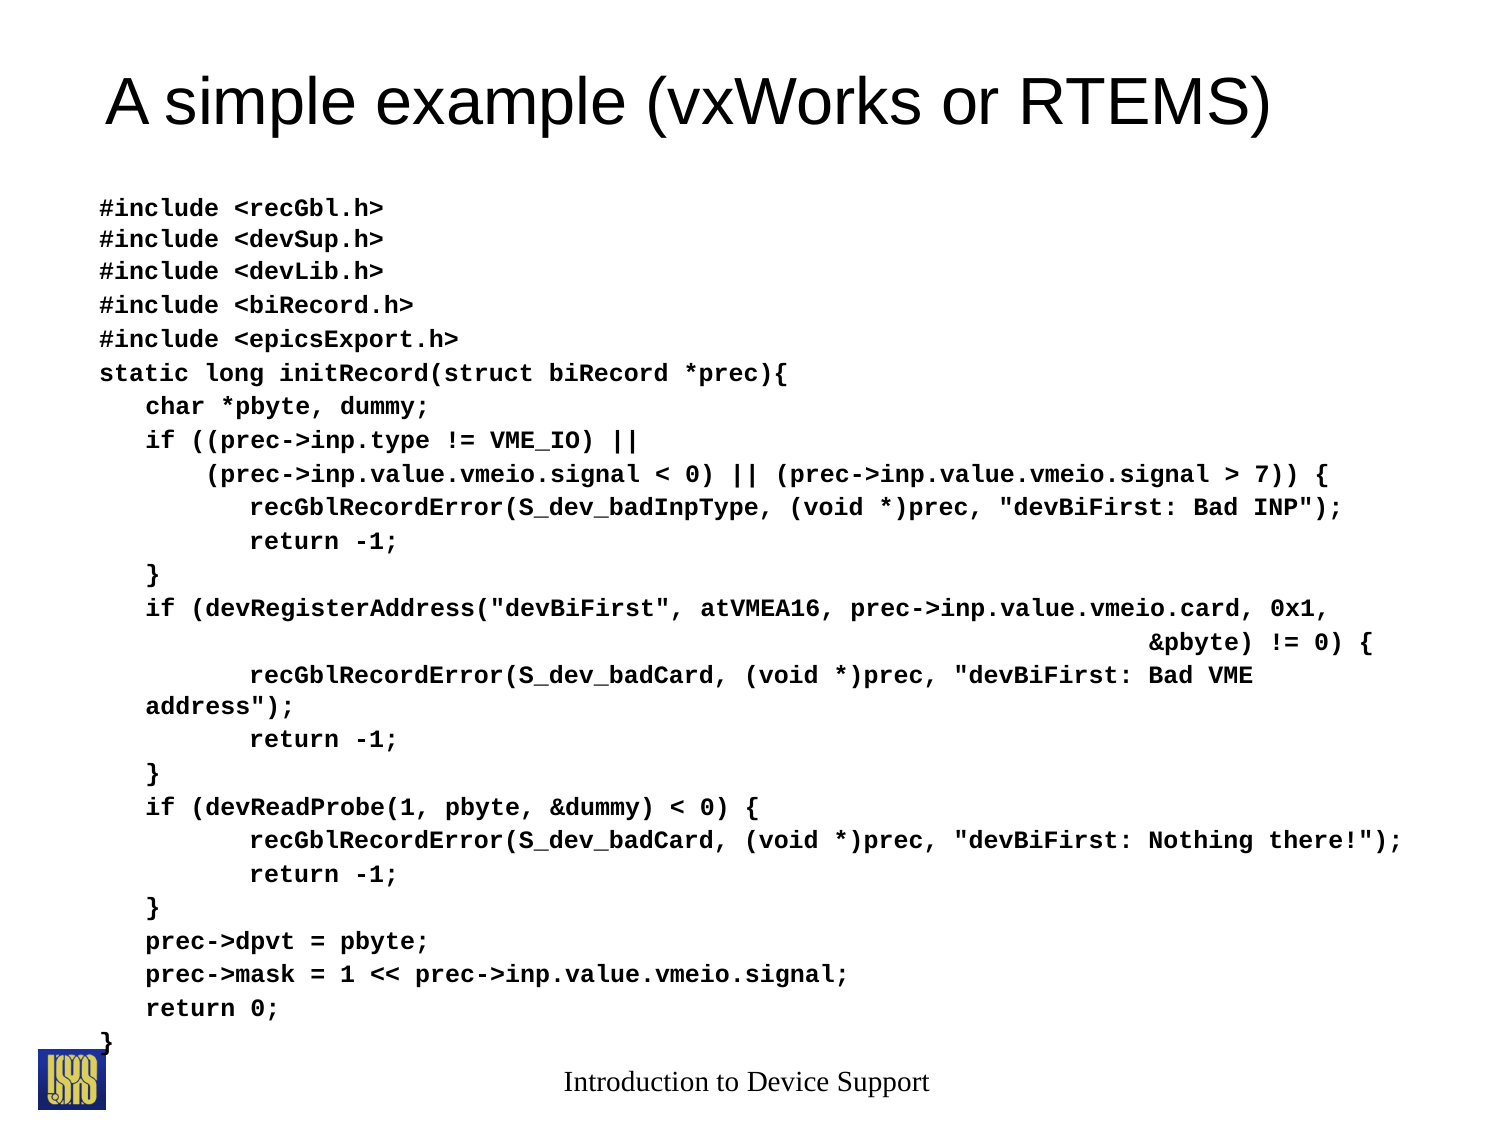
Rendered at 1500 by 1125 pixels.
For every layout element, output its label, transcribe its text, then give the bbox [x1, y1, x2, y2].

picture [38, 1049, 106, 1110]
list #include <recGbl.h> #include <devSup.h> #include <devLib.h> #include <biRecord.h> #include <epicsExport.h> static long initRecord(struct biRecord *prec){ char *pbyte, dummy; if ((prec->inp.type != VME_IO) || (prec->inp.value.vmeio.signal < 0) || (prec->inp.value.vmeio.signal > 7)) { recGblRecordError(S_dev_badInpType, (void *)prec, "devBiFirst: Bad INP"); return -1; } if (devRegisterAddress("devBiFirst", atVMEA16, prec->inp.value.vmeio.card, 0x1, &pbyte) != 0) { recGblRecordError(S_dev_badCard, (void *)prec, "devBiFirst: Bad VME address"); return -1; } if (devReadProbe(1, pbyte, &dummy) < 0) { recGblRecordError(S_dev_badCard, (void *)prec, "devBiFirst: Nothing there!"); return -1; } prec->dpvt = pbyte; prec->mask = 1 << prec->inp.value.vmeio.signal; return 0; } [84, 185, 1429, 1066]
title A simple example (vxWorks or RTEMS) [55, 57, 1361, 146]
